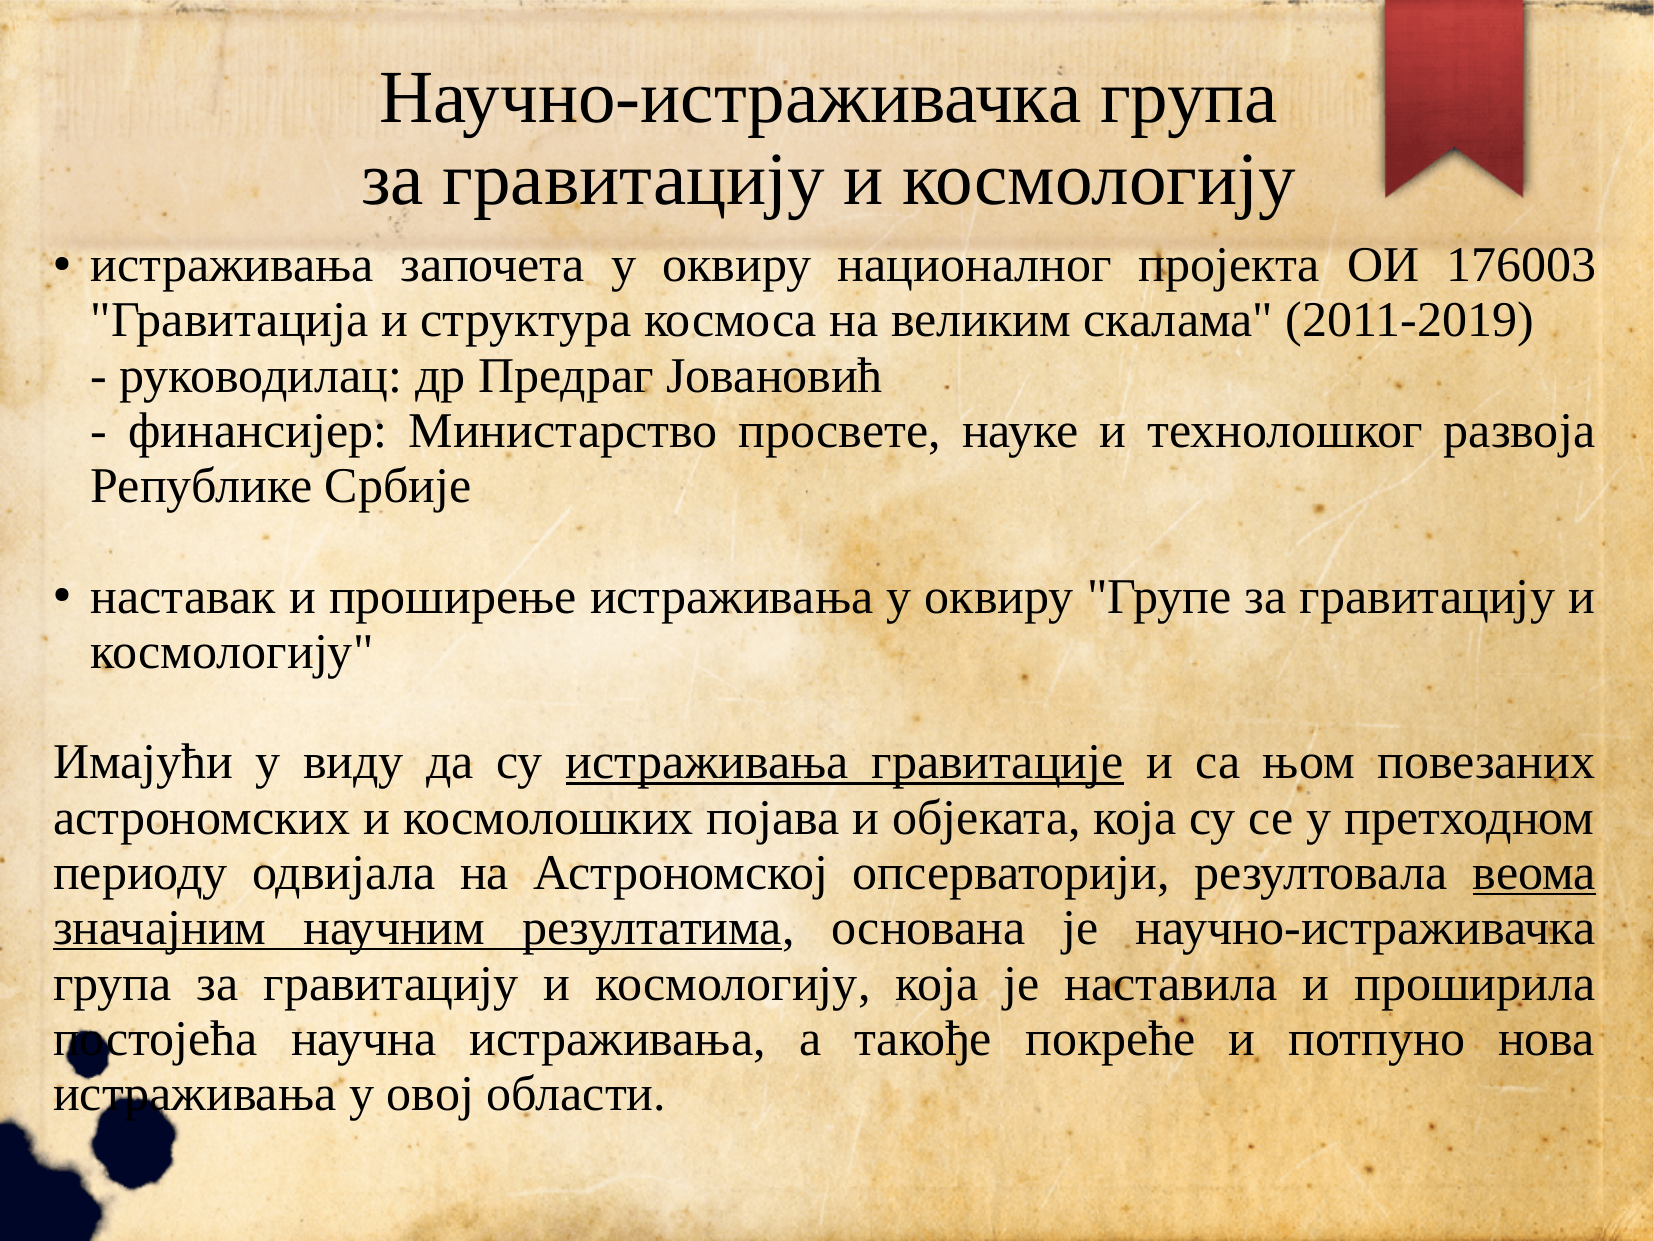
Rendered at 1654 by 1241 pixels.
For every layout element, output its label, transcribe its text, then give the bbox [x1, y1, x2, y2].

list истраживања започета у оквиру националног пројекта ОИ 176003 "Гравитација и структура космоса на великим скалама" (2011-2019) - руководилац: др Предраг Јовановић - финансијер: Министарство просвете, науке и технолошког развоја Републике Србије наставак и проширење истраживања у оквиру "Групе за гравитацију и космологију" Имајући у виду да су истраживања гравитације и са њом повезаних астрономских и космолошких појава и објеката, која су се у претходном периоду одвијала на Астрономској опсерваторији, резултовала веома значајним научним резултатима, основана је научно-истраживачка група за гравитацију и космологију, која је наставила и проширила постојећа научна истраживања, а такође покреће и потпуно нова истраживања у овој области. [53, 237, 1596, 1186]
title Научно-истраживачка групa за гравитацију и космологију [64, 55, 1594, 222]
picture [0, 0, 1654, 1241]
